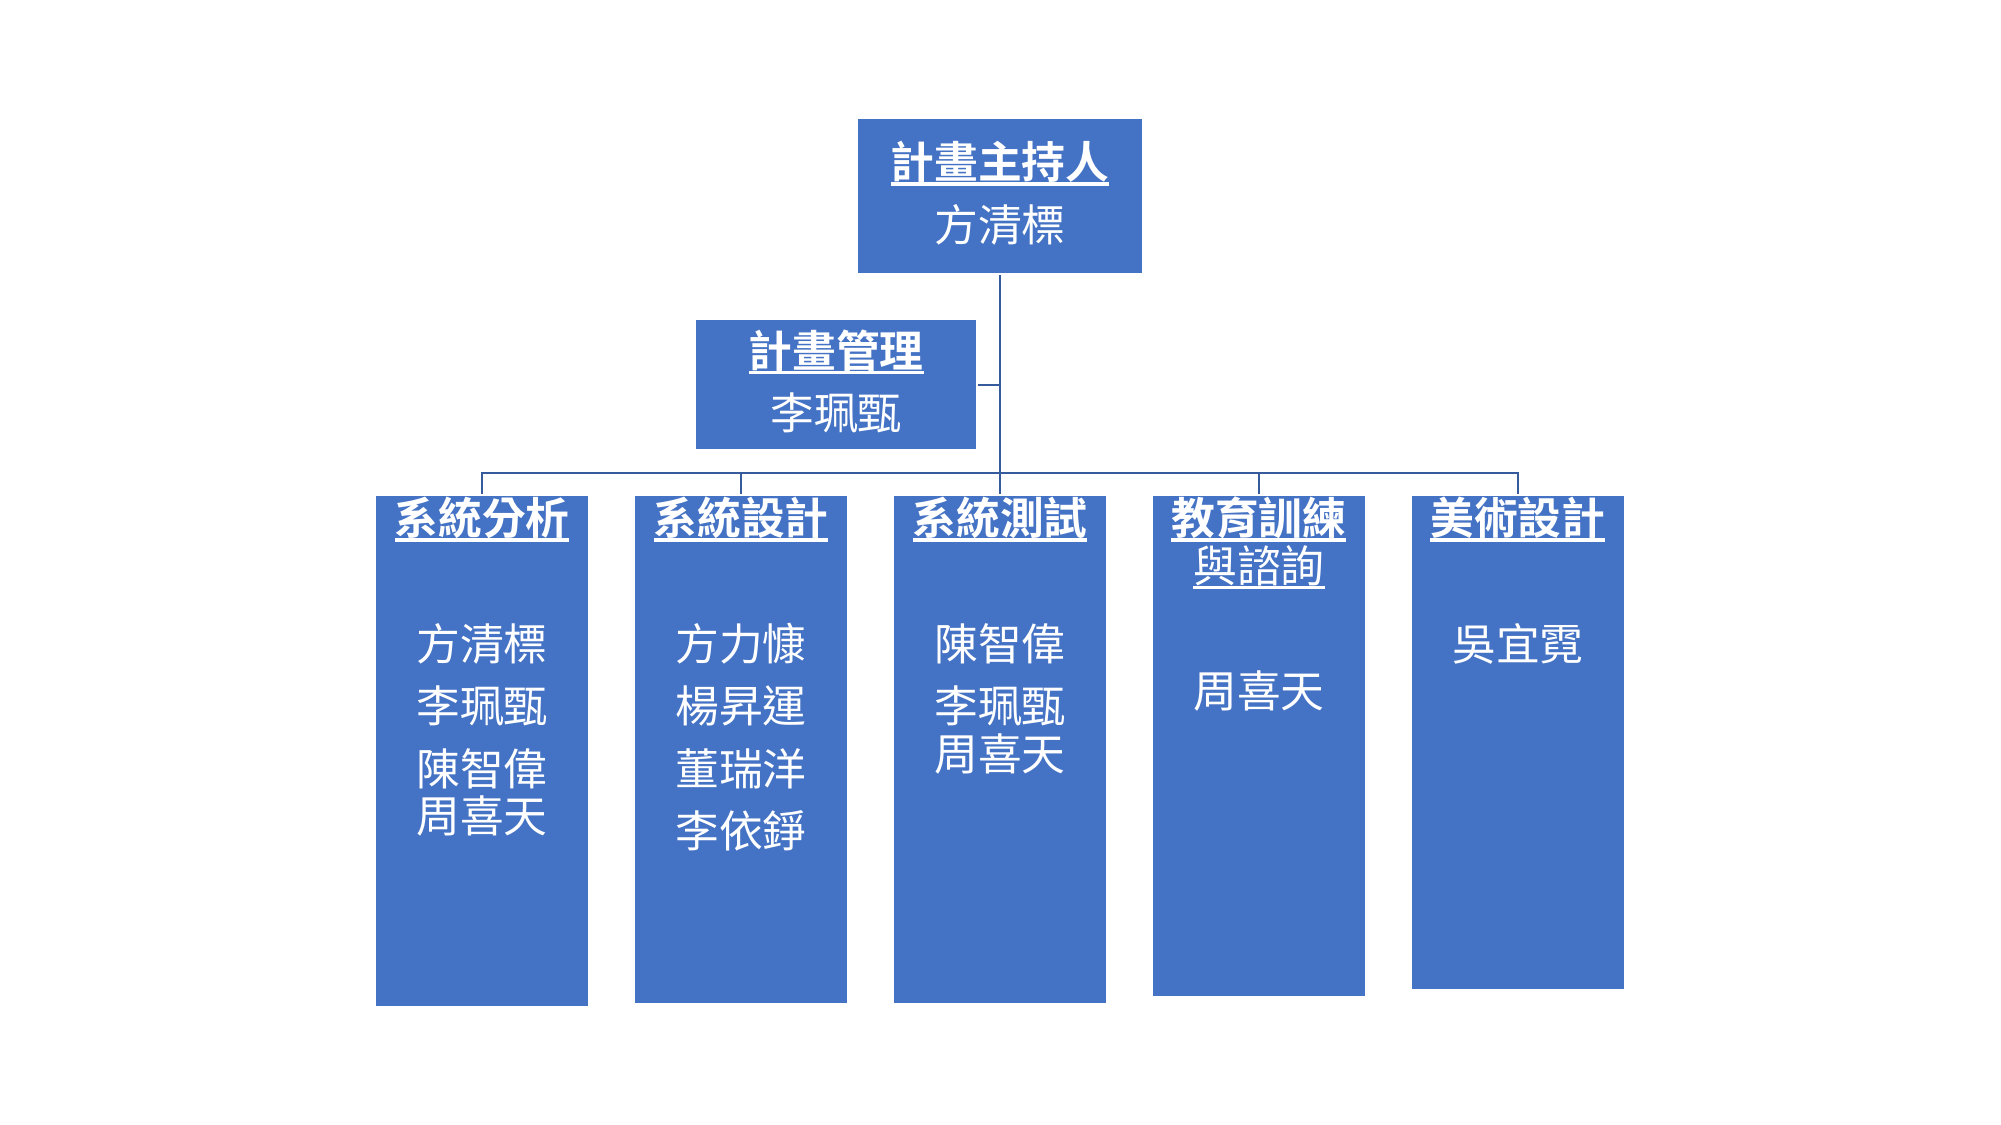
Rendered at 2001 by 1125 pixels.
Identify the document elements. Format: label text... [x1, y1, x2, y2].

text_box 系統測試 陳智偉 李珮甄 周喜天 [892, 495, 1107, 1004]
text_box 系統分析 方清標 李珮甄 陳智偉 周喜天 [375, 495, 589, 1007]
text_box 美術設計 吳宜霓 [1410, 495, 1625, 990]
text_box 系統設計 方力慷 楊昇運 董瑞洋 李依錚 [633, 495, 848, 1004]
text_box 計畫主持人 方清標 [856, 118, 1144, 275]
text_box 教育訓練與諮詢 周喜天 [1151, 495, 1366, 997]
text_box 計畫管理 李珮甄 [694, 319, 978, 451]
